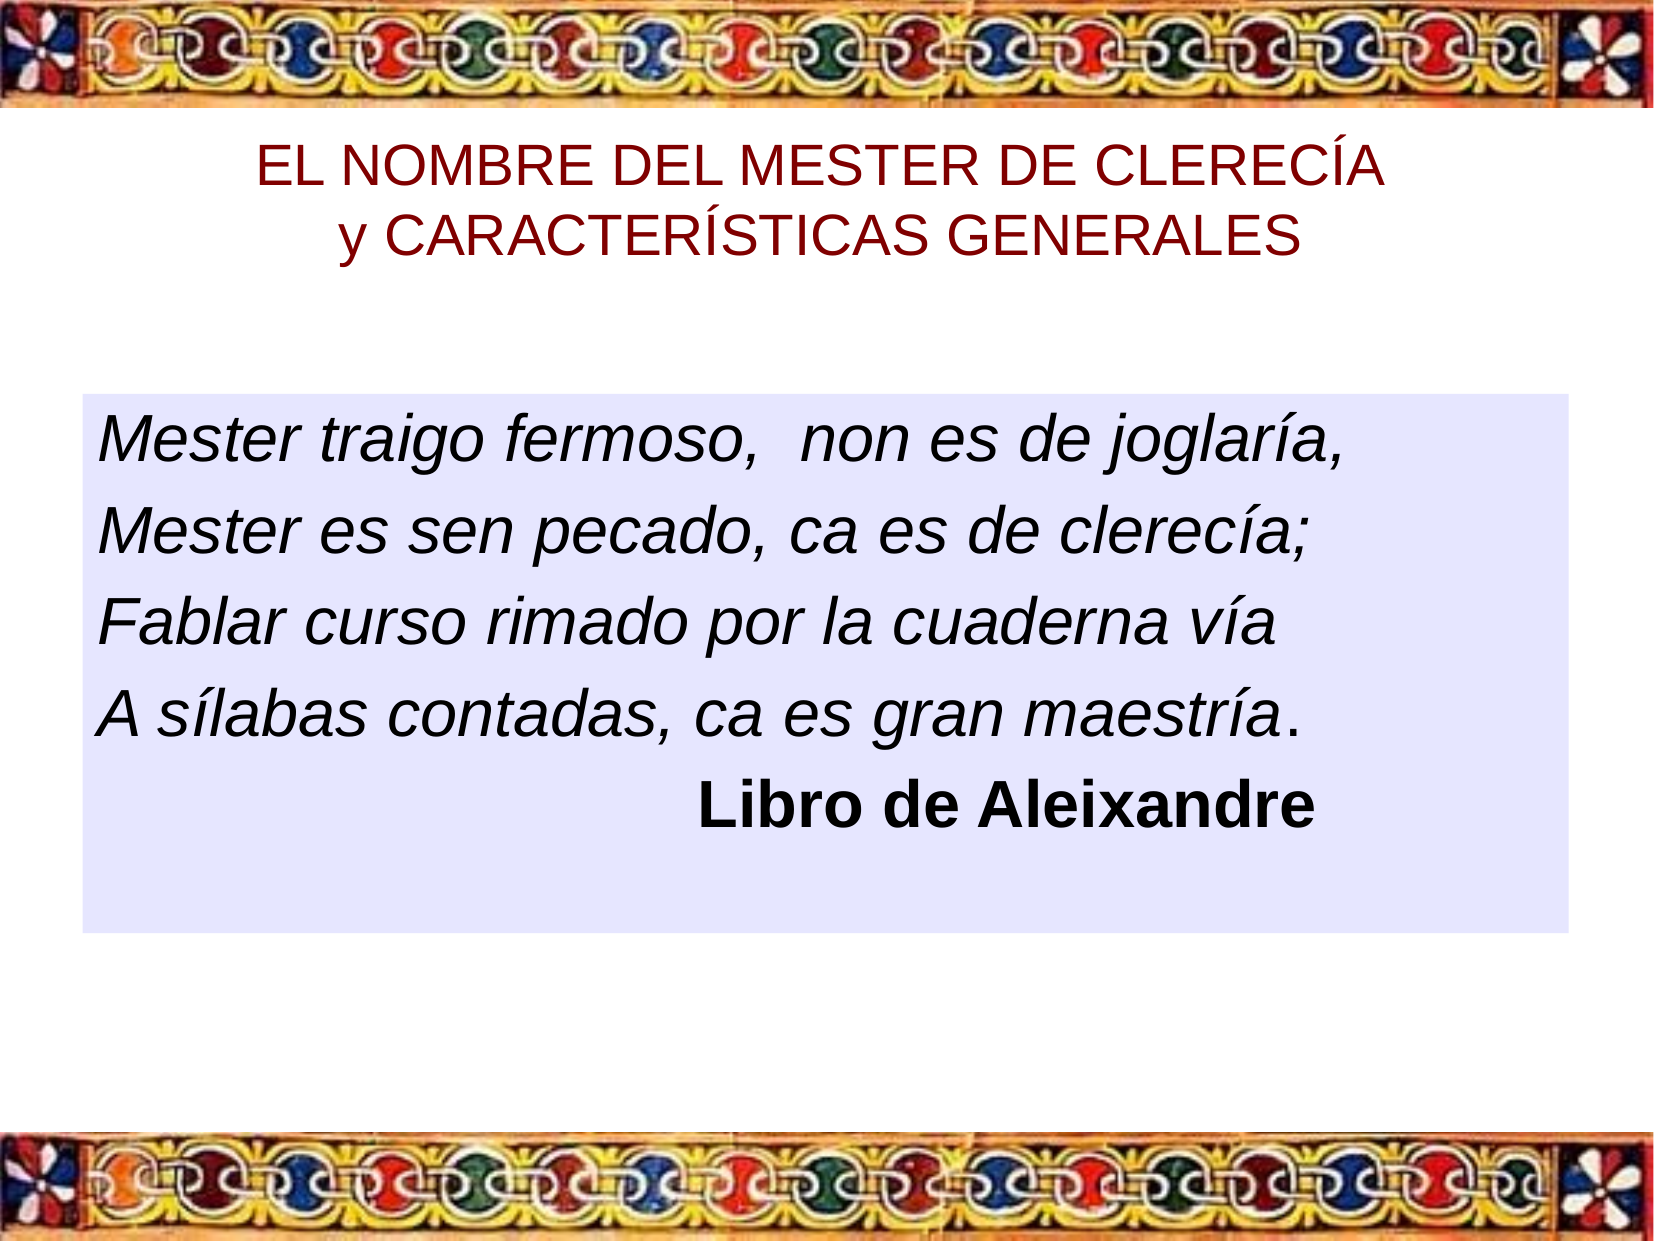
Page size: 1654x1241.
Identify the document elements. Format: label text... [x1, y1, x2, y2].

picture [0, 0, 1654, 108]
title EL NOMBRE DEL MESTER DE CLERECÍA y CARACTERÍSTICAS GENERALES [84, 125, 1556, 269]
picture [0, 1132, 1654, 1241]
list Mester traigo fermoso, non es de joglaría, Mester es sen pecado, ca es de clerecía; Fablar curso rimado por la cuaderna vía A sílabas contadas, ca es gran maestría. Libro de Aleixandre [82, 393, 1569, 934]
